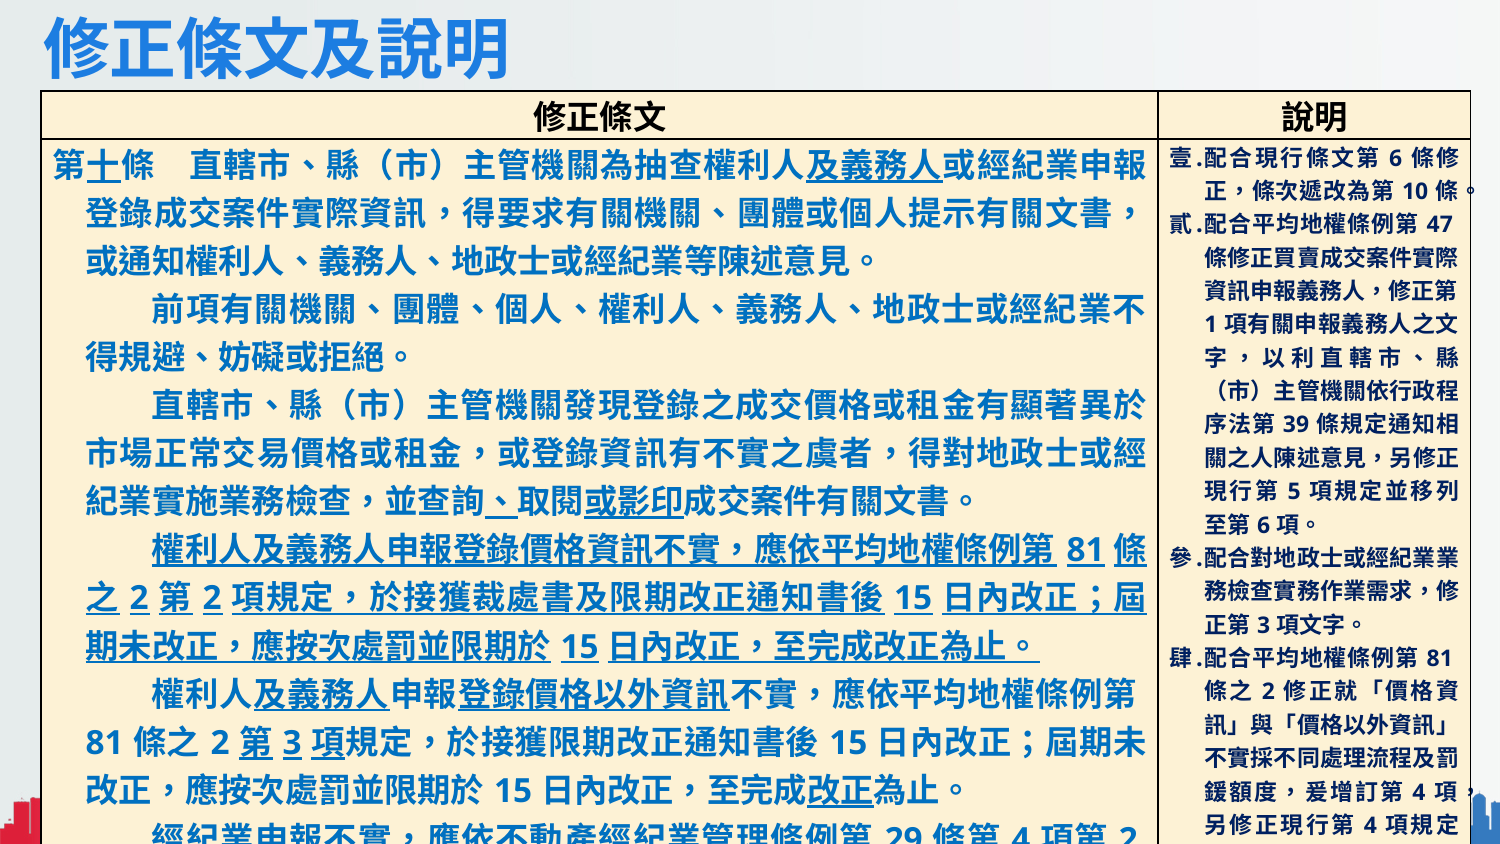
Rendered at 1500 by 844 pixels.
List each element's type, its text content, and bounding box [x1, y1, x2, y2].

title 修正條文及說明 [22, 0, 531, 95]
table_header 修正條文 [42, 92, 1157, 138]
table_cell 第十條 直轄市、縣（市）主管機關為抽查權利人及義務人或經紀業申報登錄成交案件實際資訊，得要求有關機關、團體或個人提示有關文書，或通知權利人、義務人、地政士或經紀業等陳述意見。 前項有關機關、團體、個人、權利人、義務人、地政士或經紀業不得規避、妨礙或拒絕。 直轄市、縣（市）主管機關發現登錄之成交價格或租金有顯著異於市場正常交易價格或租金，或登錄資訊有不實之虞者，得對地政士或經紀業實施業務檢查，並查詢、取閱或影印成交案件有關文書。 權利人及義務人申報登錄價格資訊不實，應依平均地權條例第81條之2第2項規定，於接獲裁處書及限期改正通知書後15日內改正；屆期未改正，應按次處罰並限期於15日內改正，至完成改正為止。 權利人及義務人申報登錄價格以外資訊不實，應依平均地權條例第81條之2第3項規定，於接獲限期改正通知書後15日內改正；屆期未改正，應按次處罰並限期於15日內改正，至完成改正為止。 經紀業申報不實，應依不動產經紀業管理條例第29條第4項第2款及第2項規定，於接獲裁處書及限期改正通知書後15日內改正；屆期未改正，應按次處罰並限期於15日內改正，至完成改正為止。 [42, 140, 1157, 844]
table_header 說明 [1159, 92, 1470, 138]
picture [531, 0, 1500, 844]
picture [0, 0, 40, 844]
table_cell 配合現行條文第6條修正，條次遞改為第10條。 配合平均地權條例第47條修正買賣成交案件實際資訊申報義務人，修正第1項有關申報義務人之文字，以利直轄市、縣（市）主管機關依行政程序法第39條規定通知相關之人陳述意見，另修正現行第5項規定並移列至第6項。 配合對地政士或經紀業業務檢查實務作業需求，修正第3項文字。 配合平均地權條例第81條之2修正就「價格資訊」與「價格以外資訊」不實採不同處理流程及罰鍰額度，爰增訂第4項，另修正現行第4項規定並移列第5項。 [1159, 140, 1470, 844]
